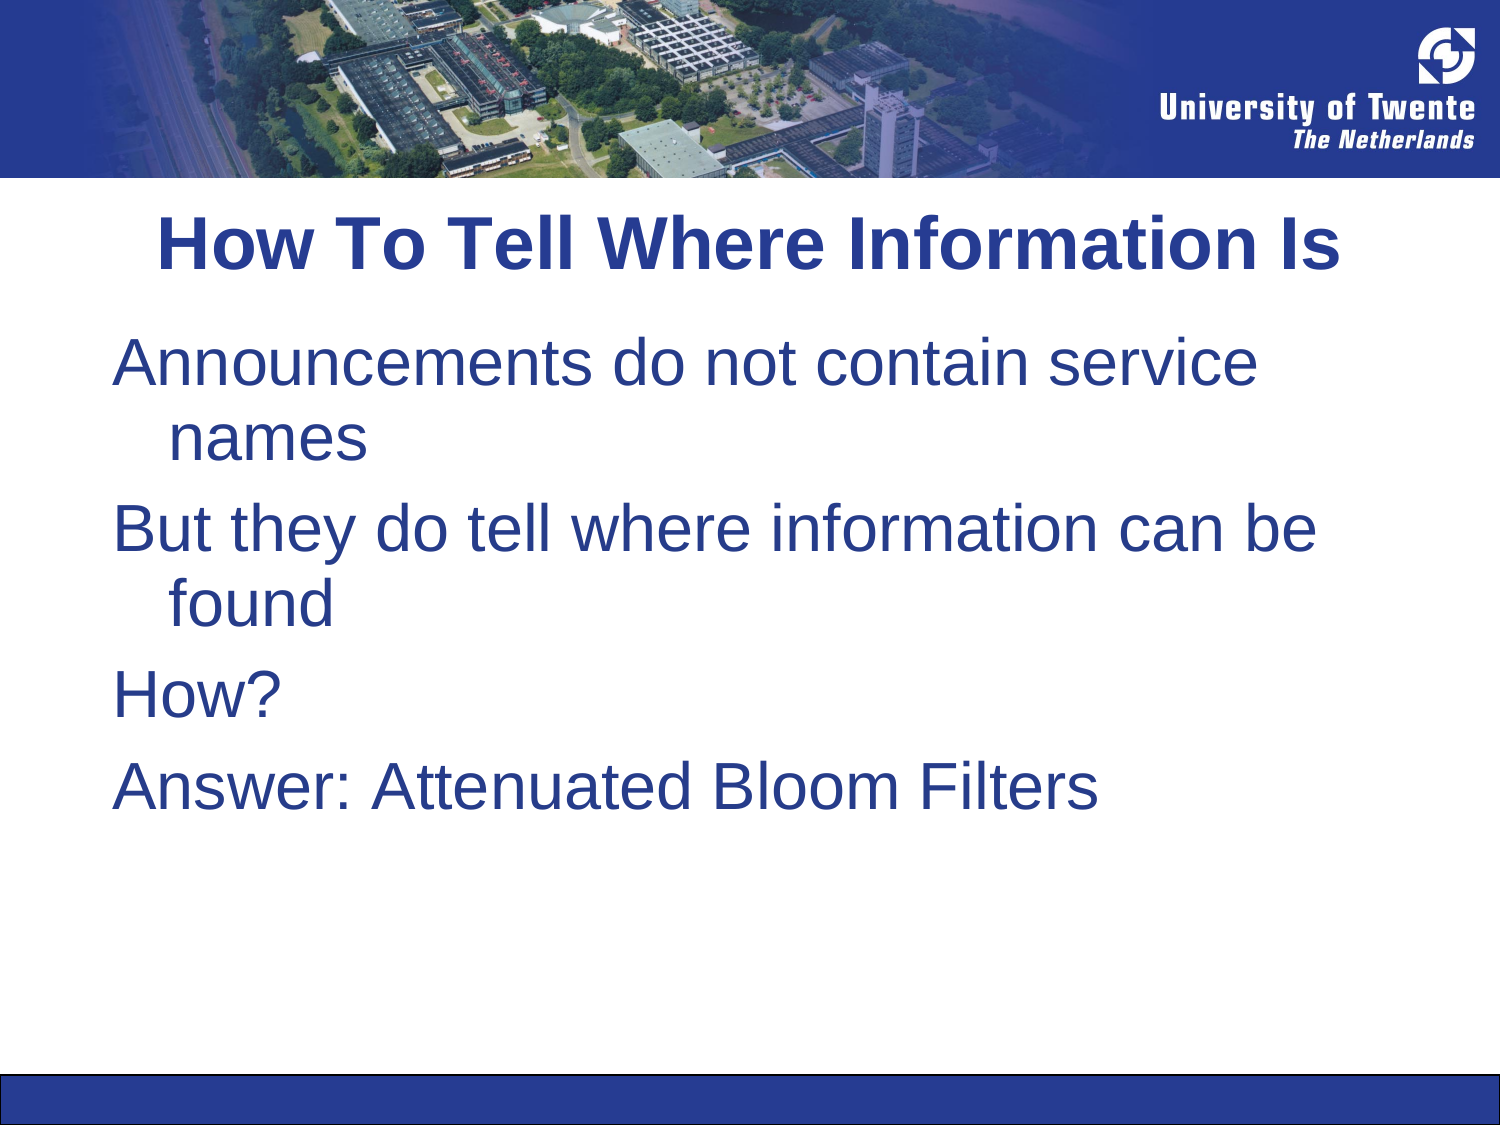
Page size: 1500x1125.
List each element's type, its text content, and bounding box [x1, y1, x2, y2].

title How To Tell Where Information Is [112, 187, 1388, 301]
list Announcements do not contain service names But they do tell where information can be found How? Answer: Attenuated Bloom Filters [112, 324, 1388, 1001]
picture [0, 0, 1500, 178]
